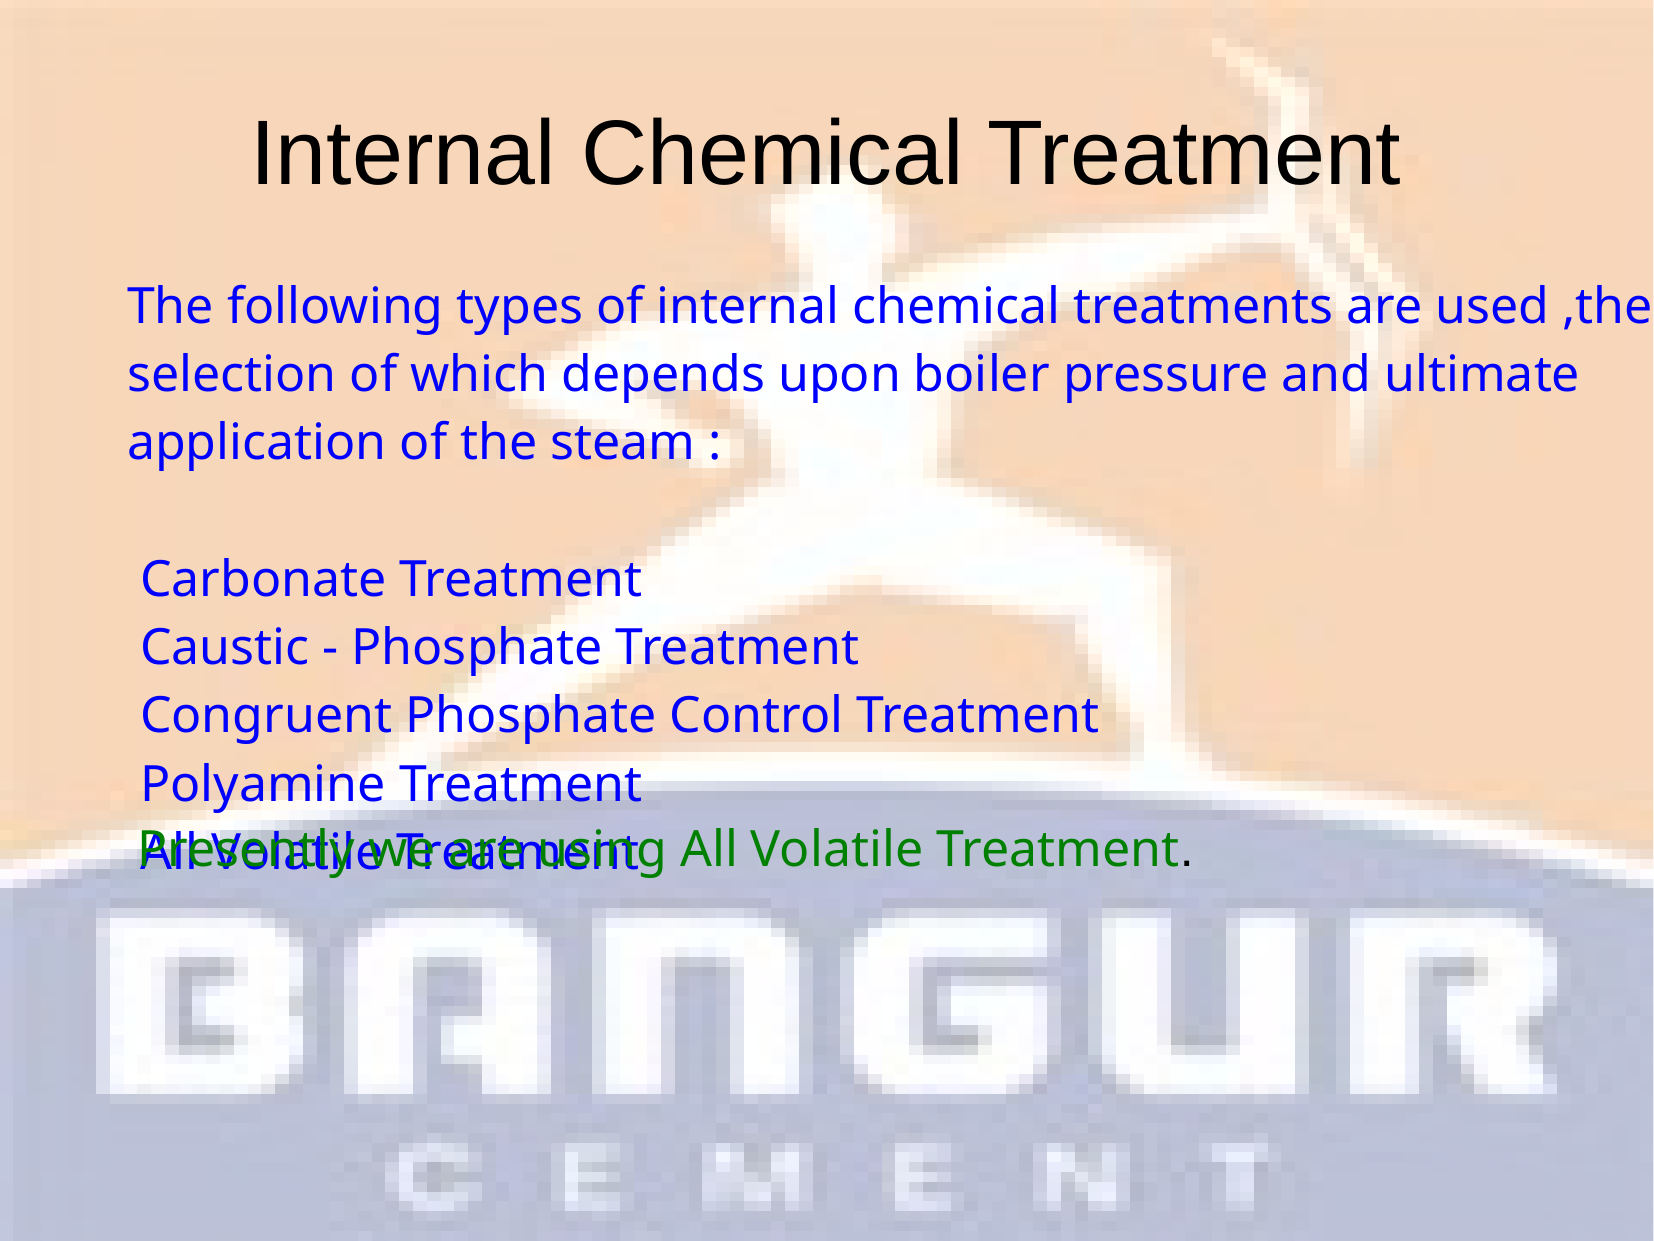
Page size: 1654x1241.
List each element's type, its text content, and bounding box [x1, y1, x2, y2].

text_box The following types of internal chemical treatments are used ,the selection of which depends upon boiler pressure and ultimate application of the steam : Carbonate Treatment Caustic - Phosphate Treatment Congruent Phosphate Control Treatment Polyamine Treatment All Volatile Treatment [112, 262, 1584, 932]
picture [0, 0, 1654, 1241]
text_box Presently we are using All Volatile Treatment. [122, 805, 1149, 882]
title Internal Chemical Treatment [82, 56, 1571, 250]
